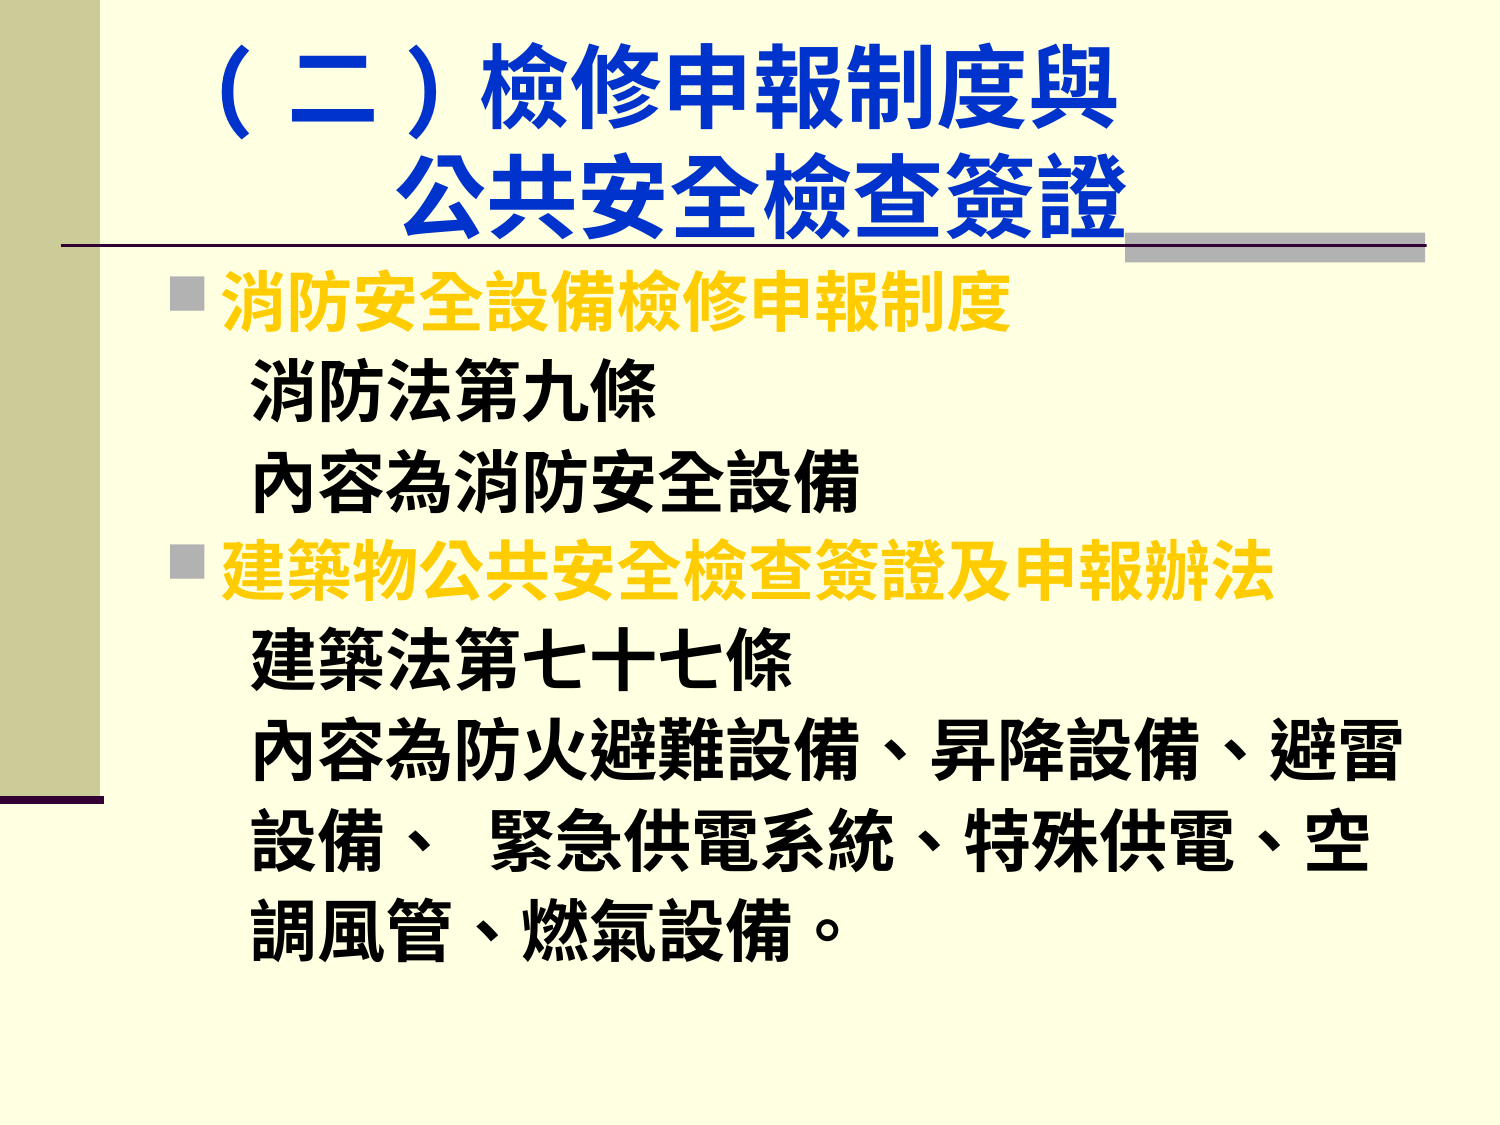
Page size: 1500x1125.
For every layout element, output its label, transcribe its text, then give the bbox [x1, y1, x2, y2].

title (二)檢修申報制度與 公共安全檢查簽證 [150, 45, 1426, 234]
list 消防安全設備檢修申報制度 消防法第九條 內容為消防安全設備 建築物公共安全檢查簽證及申報辦法 建築法第七十七條 內容為防火避難設備、昇降設備、避雷 設備、 緊急供電系統、特殊供電、空 調風管、燃氣設備。 [150, 262, 1426, 1006]
